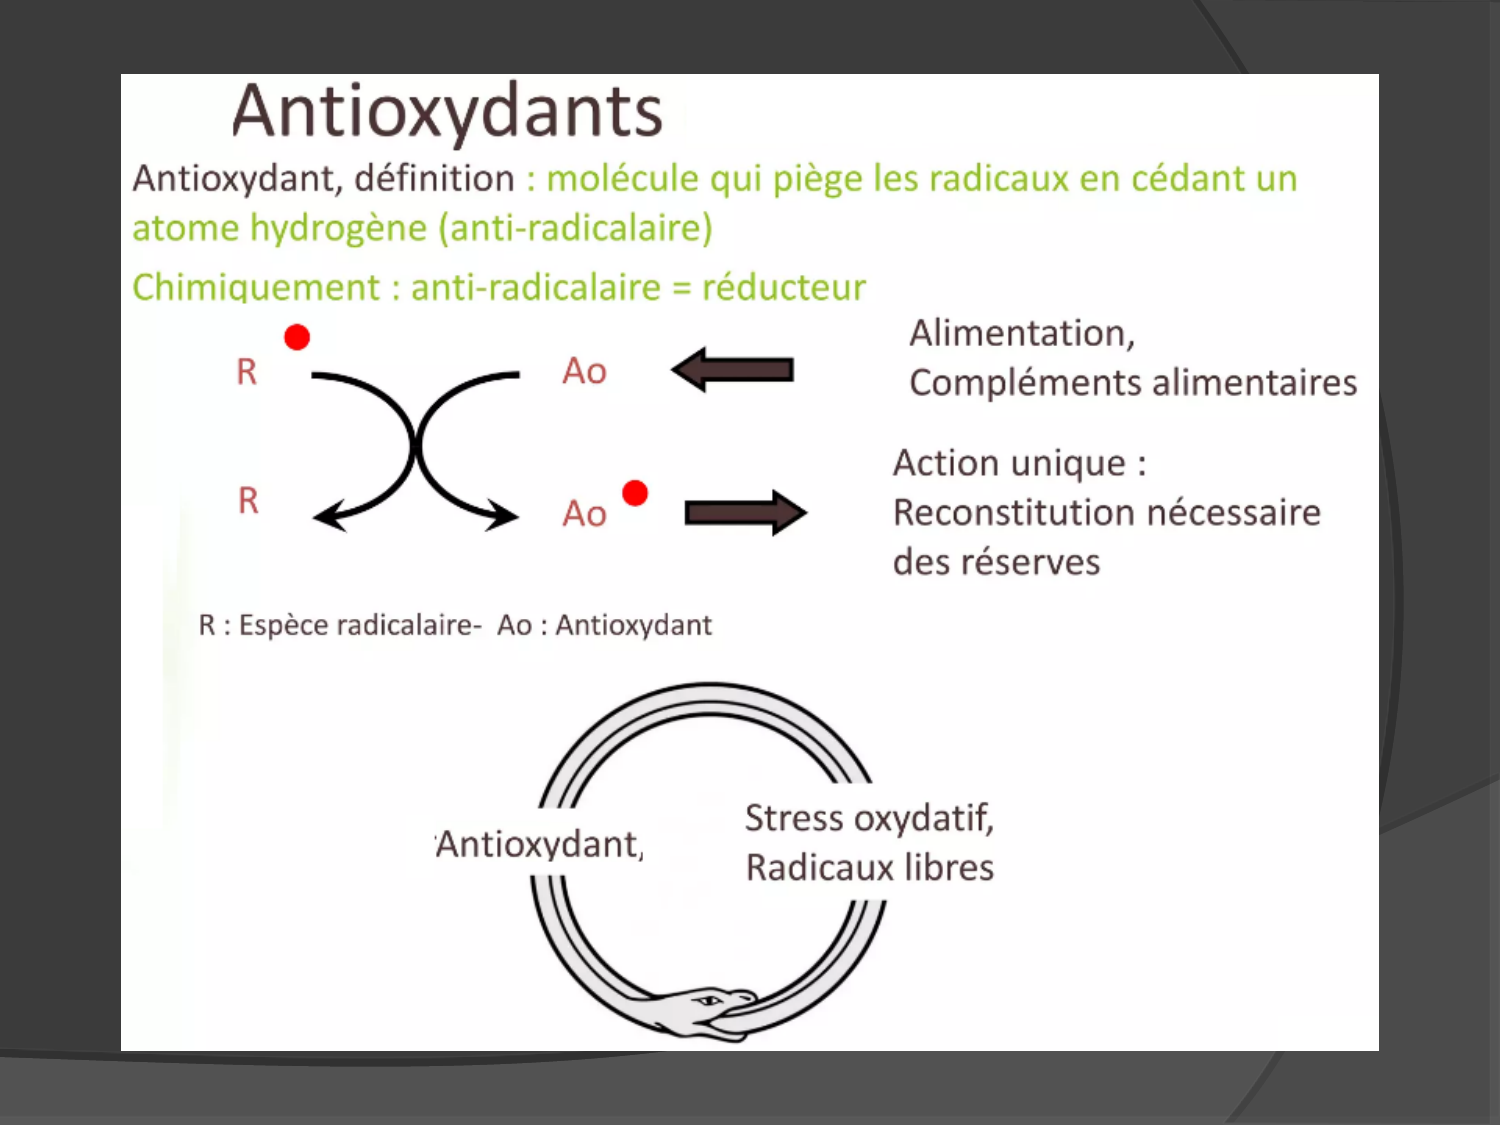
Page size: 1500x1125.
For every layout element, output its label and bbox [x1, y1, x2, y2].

picture [121, 74, 1379, 1051]
